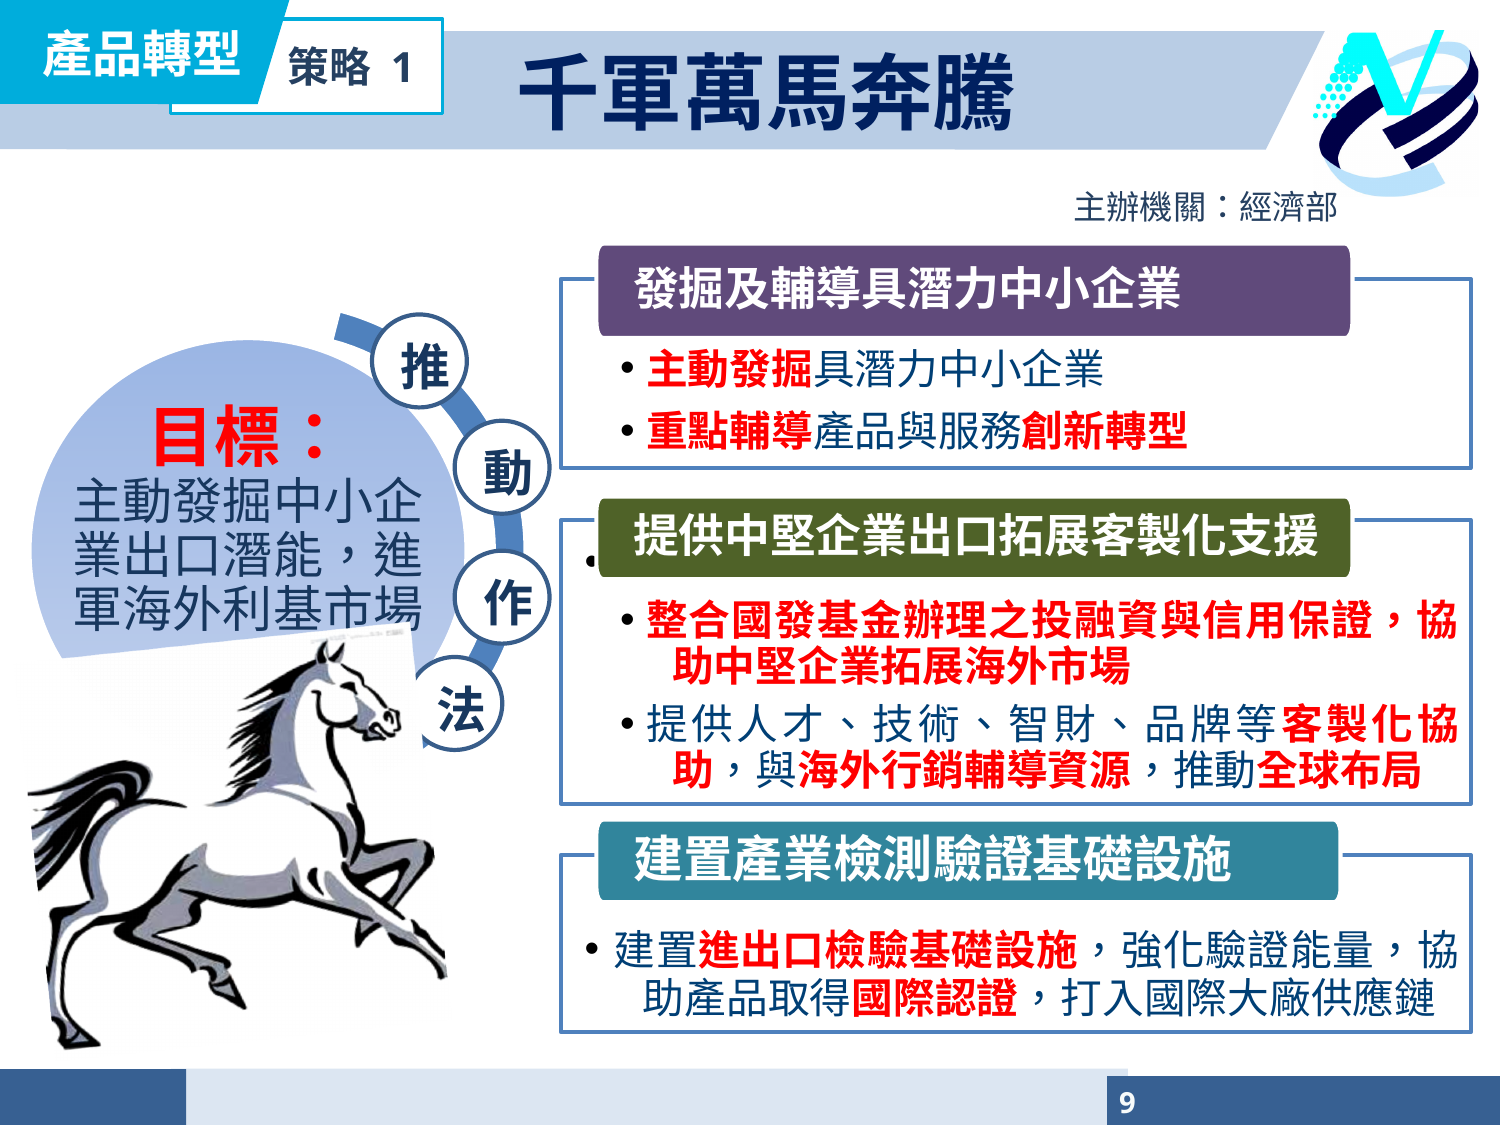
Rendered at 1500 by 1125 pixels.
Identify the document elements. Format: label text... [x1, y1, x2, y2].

text_box 主動發掘具潛力中小企業 重點輔導產品與服務創新轉型 [561, 278, 1471, 468]
text_box 作 [454, 550, 550, 644]
text_box 產品轉型 [0, 0, 290, 105]
text_box 動 [454, 420, 550, 514]
text_box [490, 510, 526, 556]
text_box [423, 739, 432, 751]
text_box 策略 1 [170, 19, 443, 114]
text_box 目標： 主動發掘中小企 業出口潛能，進 軍海外利基市場 [29, 338, 467, 675]
text_box 法 [416, 656, 503, 750]
text_box 建置產業檢測驗證基礎設施 [596, 819, 1341, 903]
text_box 發掘及輔導具潛力中小企業 [596, 243, 1353, 339]
text_box [331, 310, 385, 357]
text_box 整合國發基金辦理之投融資與信用保證，協助中堅企業拓展海外市場 提供人才、技術、智財、品牌等客製化協助，與海外行銷輔導資源，推動全球布局 [561, 520, 1471, 804]
picture [13, 621, 452, 1061]
text_box 千軍萬馬奔騰 [0, 31, 1325, 150]
text_box [437, 384, 490, 440]
text_box 建置進出口檢驗基礎設施，強化驗證能量，協助產品取得國際認證，打入國際大廠供應鏈 [561, 855, 1471, 1033]
list 主辦機關：經濟部 [1058, 175, 1472, 235]
text_box [465, 636, 508, 674]
text_box 提供中堅企業出口拓展客製化支援 [596, 496, 1353, 580]
text_box 推 [371, 314, 467, 408]
